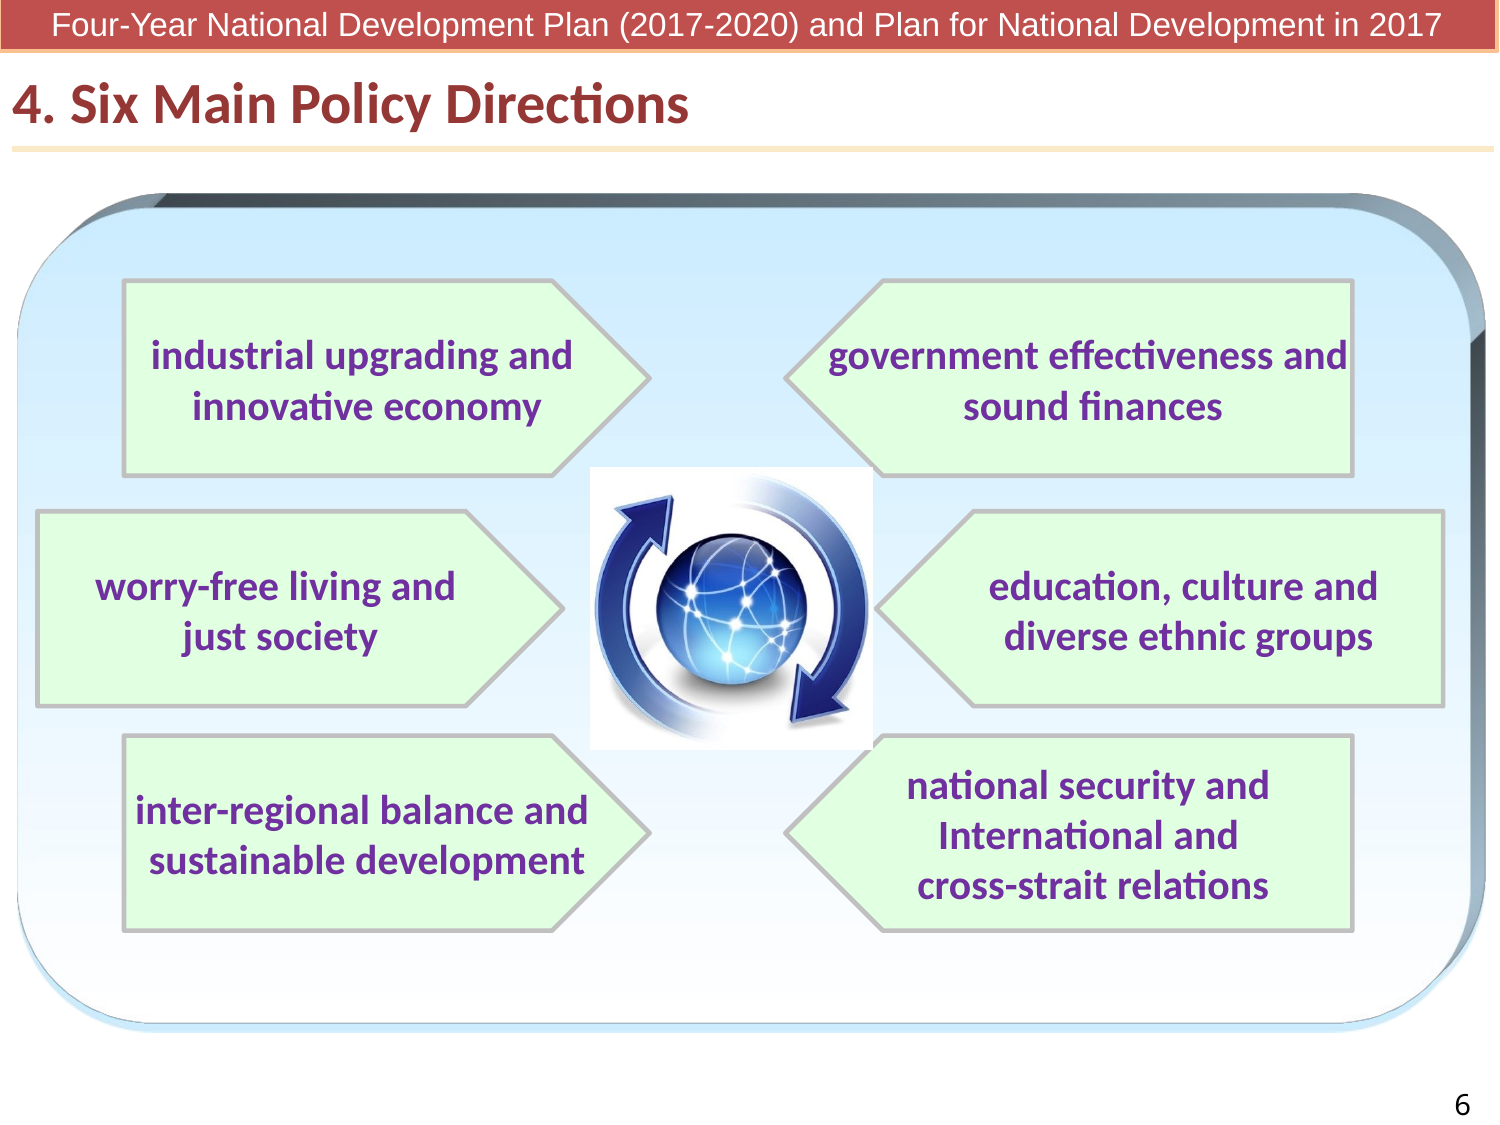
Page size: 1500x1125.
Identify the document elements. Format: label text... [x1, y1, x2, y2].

text_box industrial upgrading and innovative economy [123, 280, 650, 476]
text_box Four-Year National Development Plan (2017-2020) and Plan for National Development in 2017 [0, 0, 1498, 52]
text_box inter-regional balance and sustainable development [123, 735, 650, 931]
picture [590, 467, 873, 751]
text_box [18, 209, 1469, 1022]
text_box national security and International and cross-strait relations [785, 735, 1353, 931]
text_box worry-free living and just society [37, 511, 564, 707]
text_box education, culture and diverse ethnic groups [876, 511, 1444, 707]
text_box 6 [1439, 1070, 1500, 1125]
text_box government effectiveness and sound finances [785, 280, 1353, 476]
text_box 4. Six Main Policy Directions [9, 68, 1500, 143]
